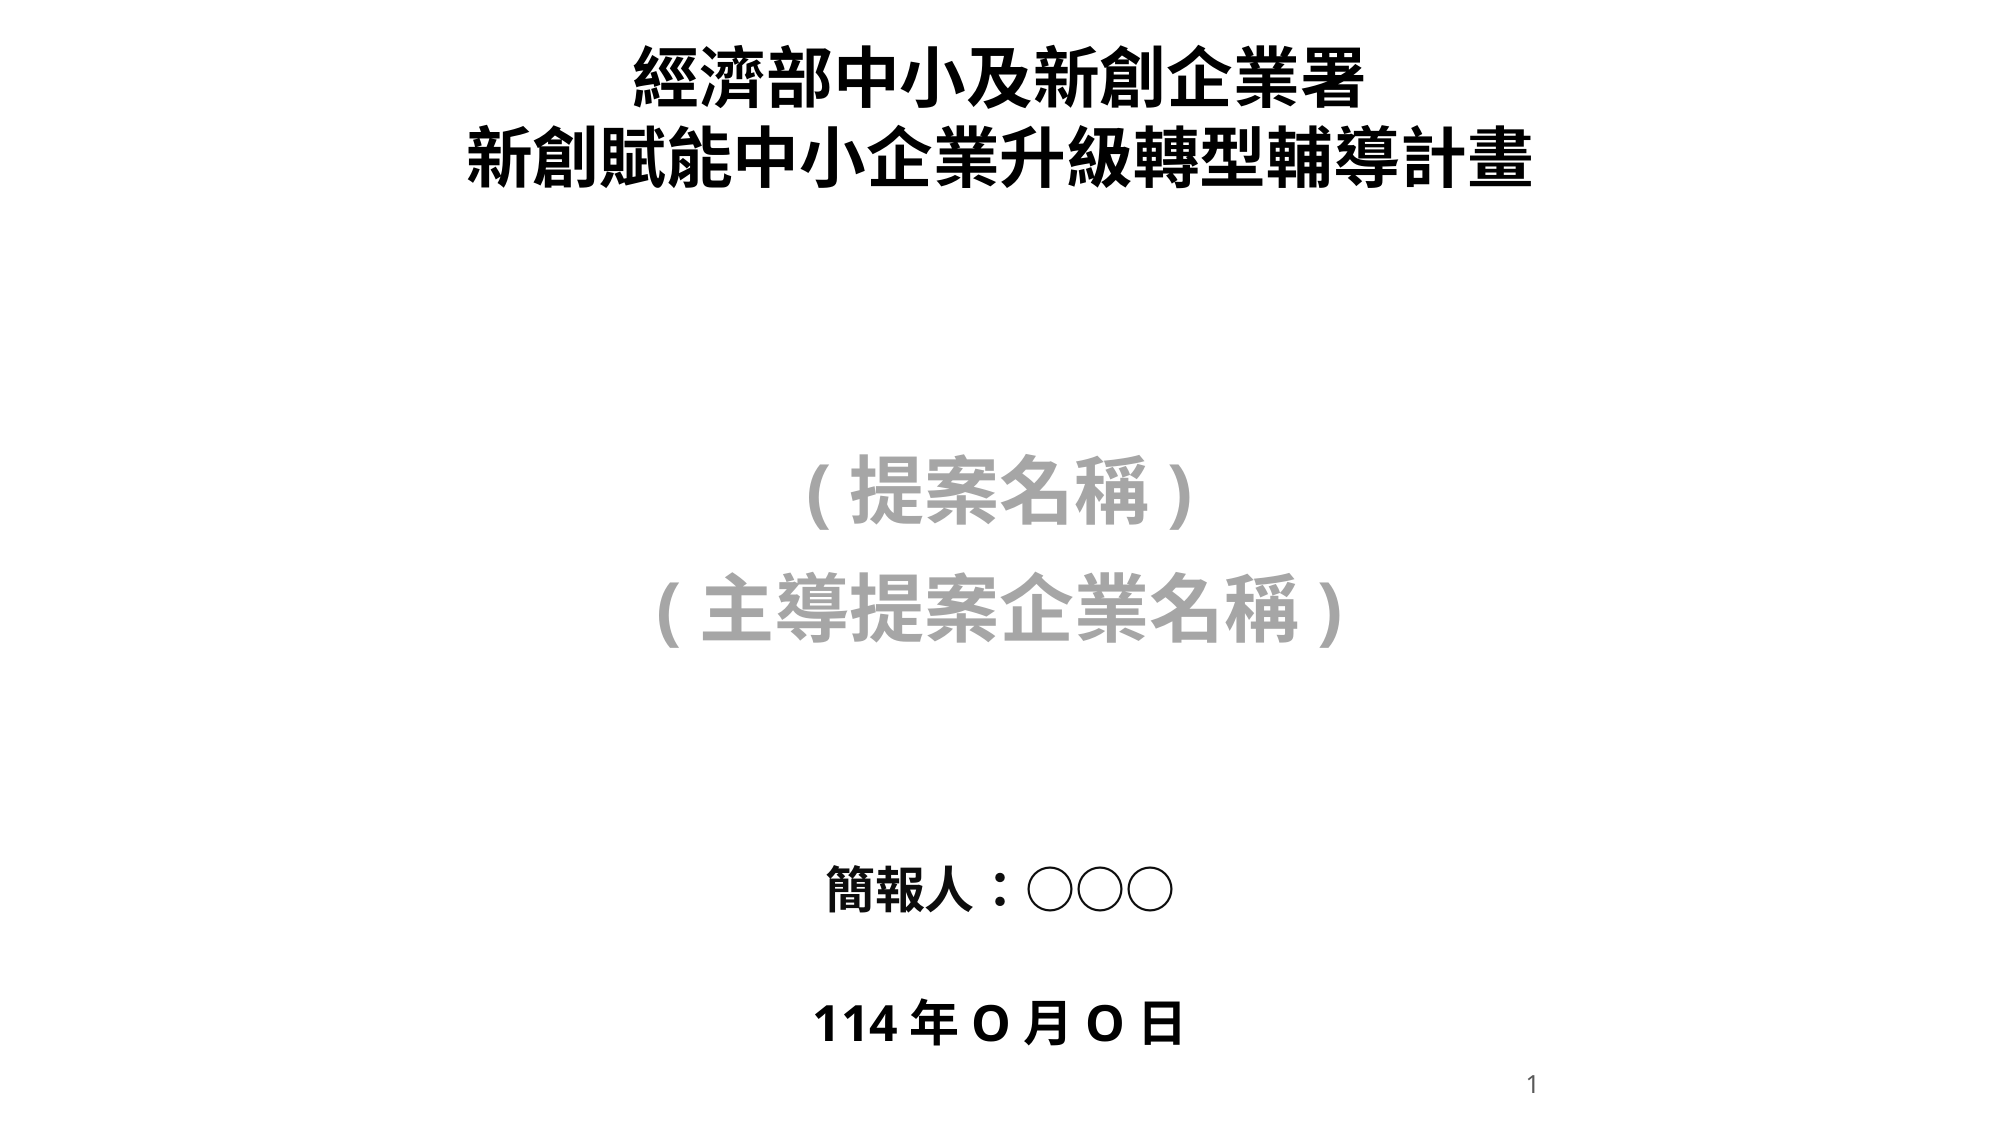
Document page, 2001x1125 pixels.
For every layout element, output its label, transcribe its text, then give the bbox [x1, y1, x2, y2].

text_box 0 [1510, 1061, 1961, 1097]
text_box 經濟部中小及新創企業署 新創賦能中小企業升級轉型輔導計畫 [332, 28, 1668, 263]
text_box (提案名稱) (主導提案企業名稱) 簡報人：○○○ 114年O月O日 [297, 355, 1703, 1079]
